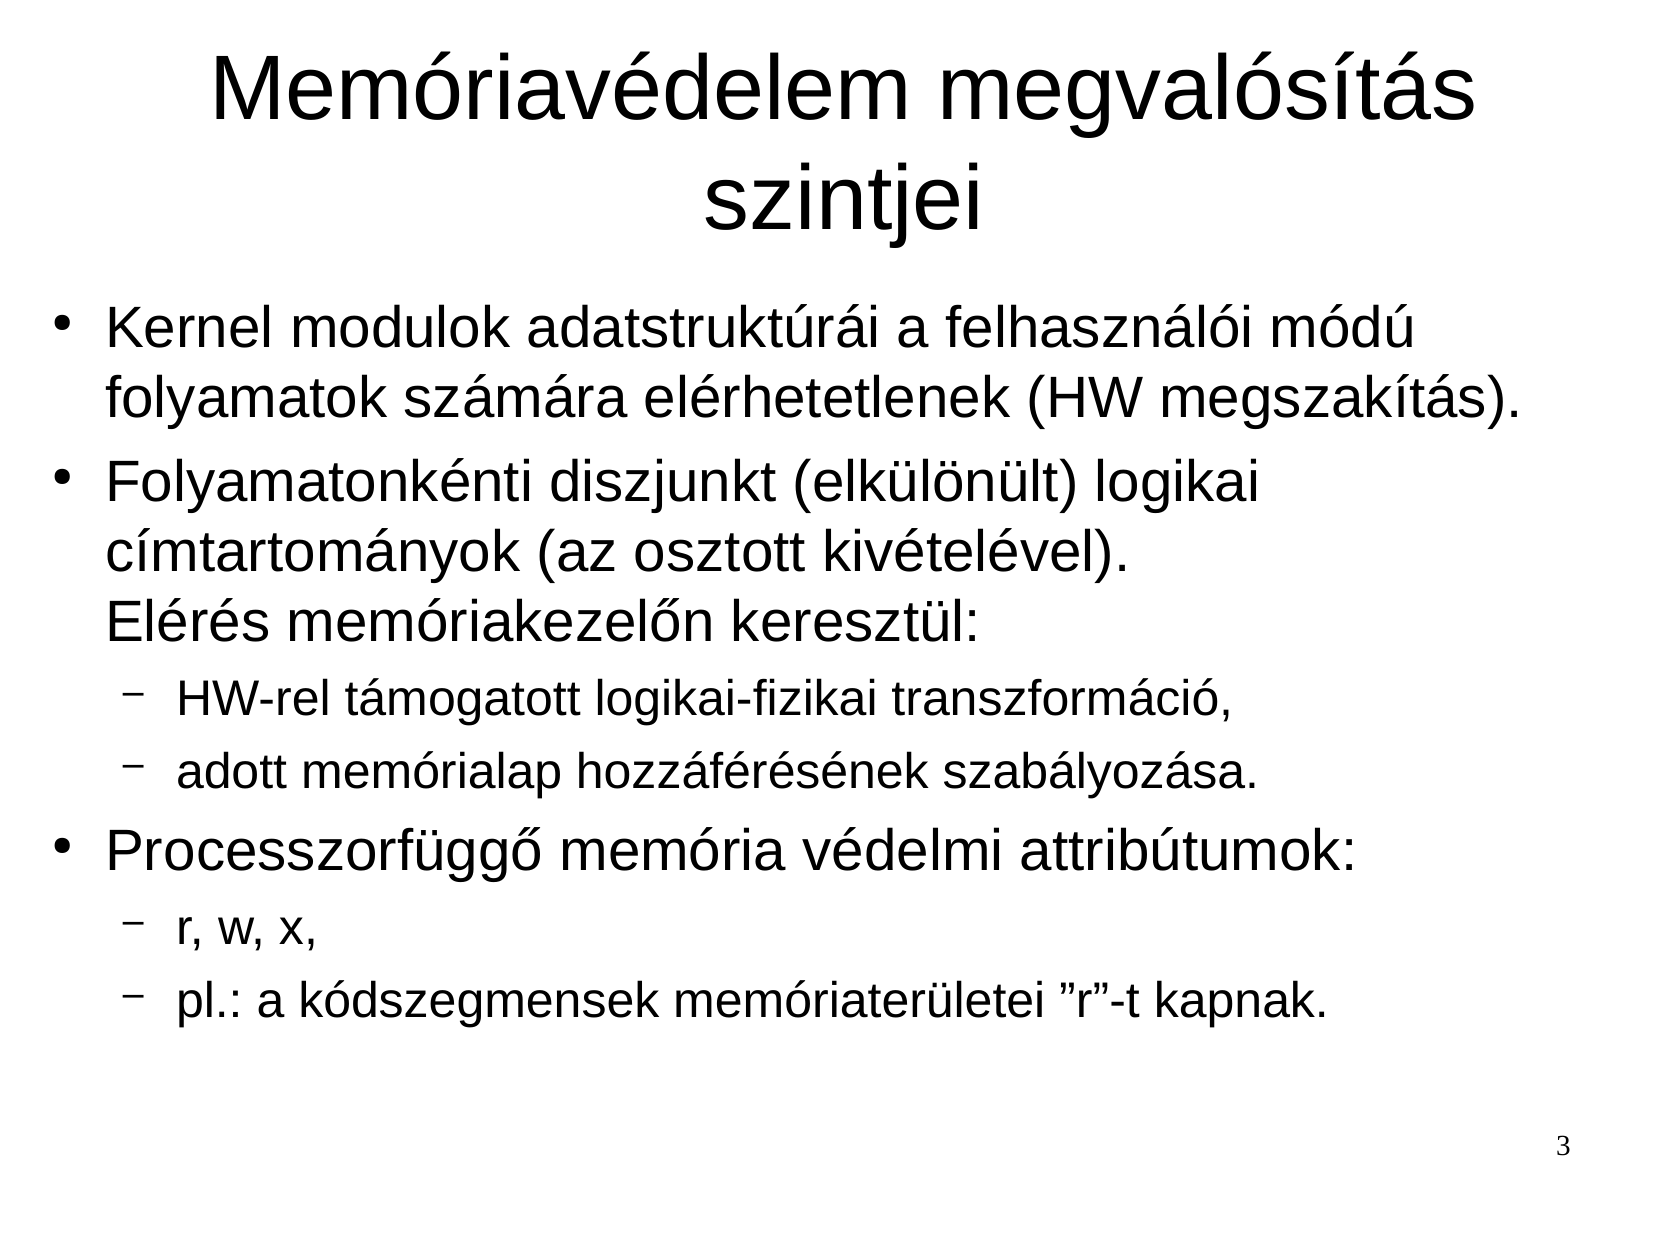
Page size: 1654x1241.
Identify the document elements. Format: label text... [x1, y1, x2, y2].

title Memóriavédelem megvalósítás szintjei [32, 34, 1622, 241]
list Kernel modulok adatstruktúrái a felhasználói módú folyamatok számára elérhetetlenek (HW megszakítás). Folyamatonkénti diszjunkt (elkülönült) logikai címtartományok (az osztott kivételével). Elérés memóriakezelőn keresztül: HW-rel támogatott logikai-fizikai transzformáció, adott memórialap hozzáférésének szabályozása. Processzorfüggő memória védelmi attribútumok: r, w, x, pl.: a kódszegmensek memóriaterületei ”r”-t kapnak. [19, 281, 1654, 1220]
